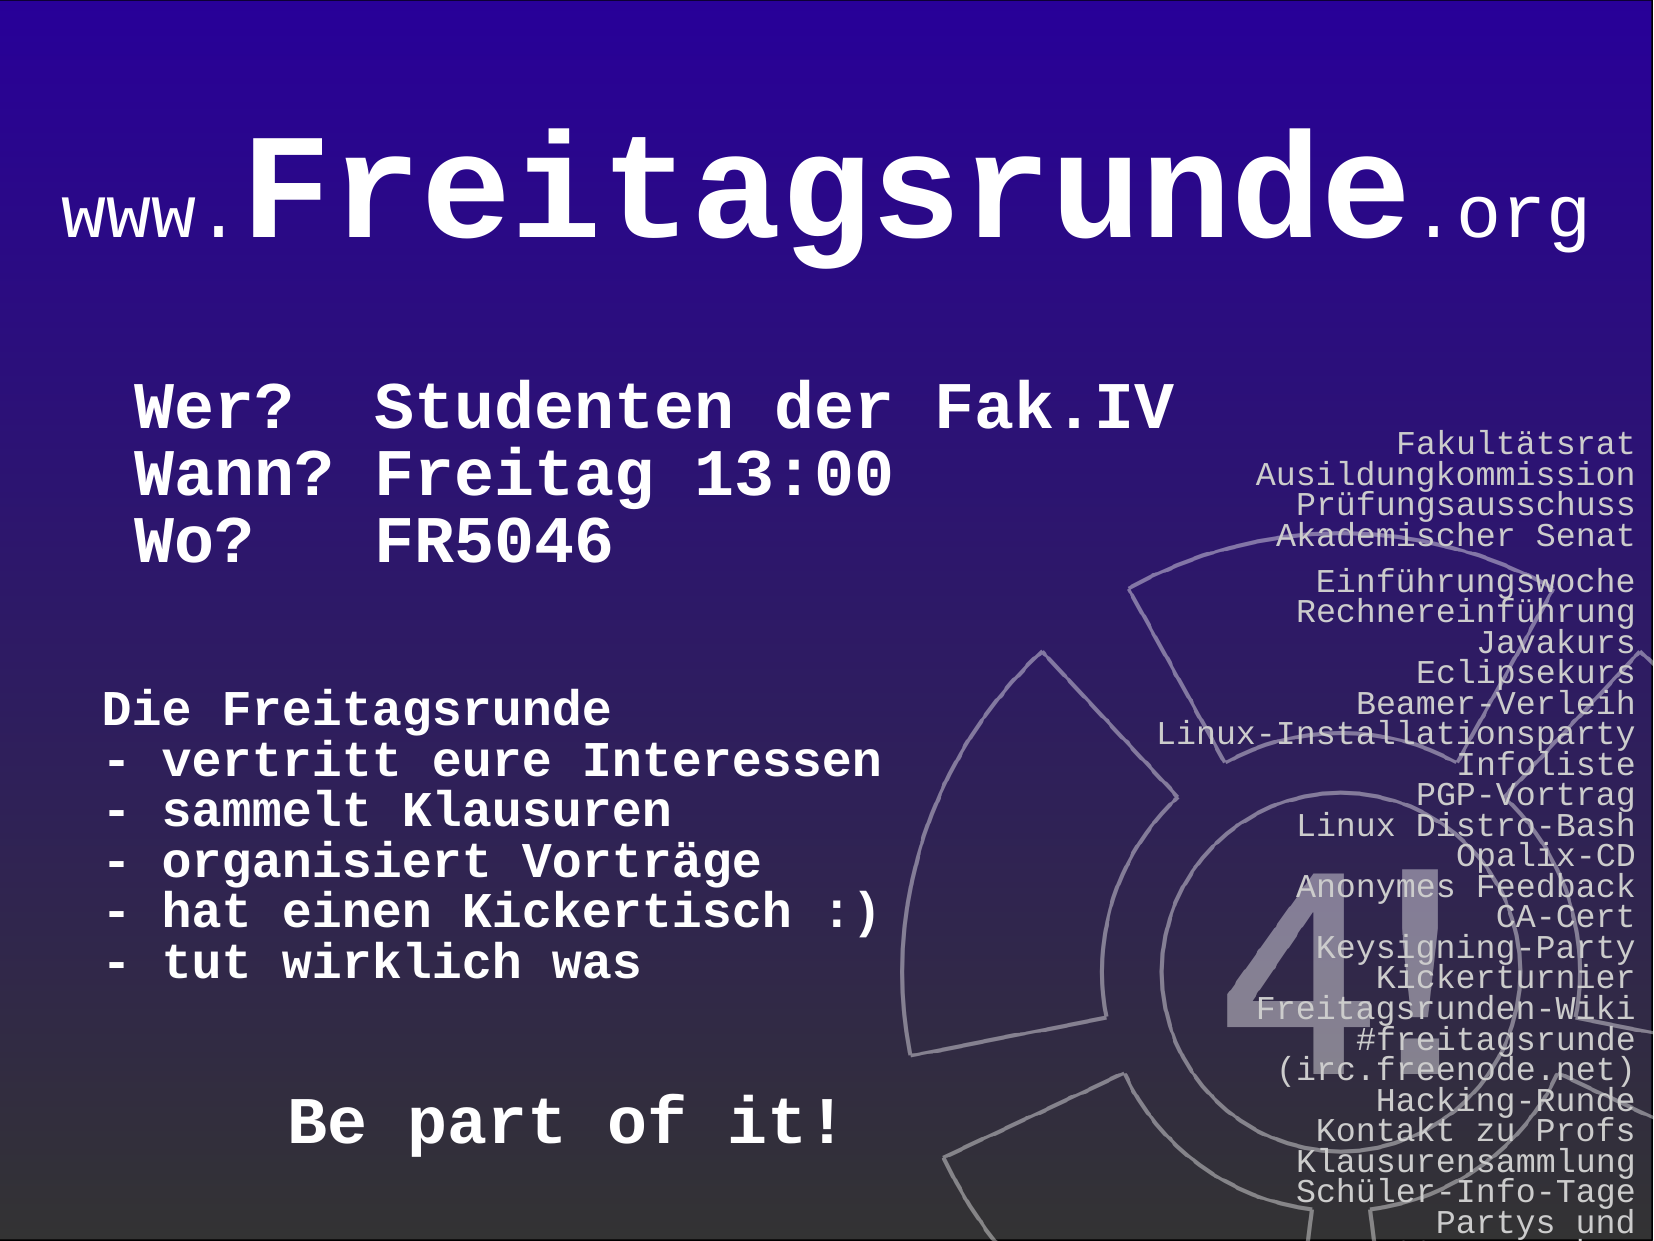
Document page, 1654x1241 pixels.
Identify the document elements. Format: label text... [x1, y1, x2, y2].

text_box Wer? Studenten der Fak.IV Wann? Freitag 13:00 Wo? FR5046 [119, 367, 1190, 593]
text_box Be part of it! [272, 1082, 862, 1165]
text_box Die Freitagsrunde - vertritt eure Interessen - sammelt Klausuren - organisiert Vorträge - hat einen Kickertisch :) - tut wirklich was [86, 677, 897, 996]
text_box www.Freitagsrunde.org [46, 104, 1607, 278]
text_box [0, 0, 1653, 1241]
text_box Fakultätsrat Ausildungkommission Prüfungsausschuss Akademischer Senat Einführungswoche Rechnereinführung Javakurs Eclipsekurs Beamer-Verleih Linux-Installationsparty Infoliste PGP-Vortrag Linux Distro-Bash Opalix-CD Anonymes Feedback CA-Cert Keysigning-Party Kickerturnier Freitagsrunden-Wiki #freitagsrunde (irc.freenode.net) Hacking-Runde Kontakt zu Profs Klausurensammlung Schüler-Info-Tage Partys und nette Menschen [1141, 422, 1654, 1241]
picture [900, 593, 1141, 1241]
